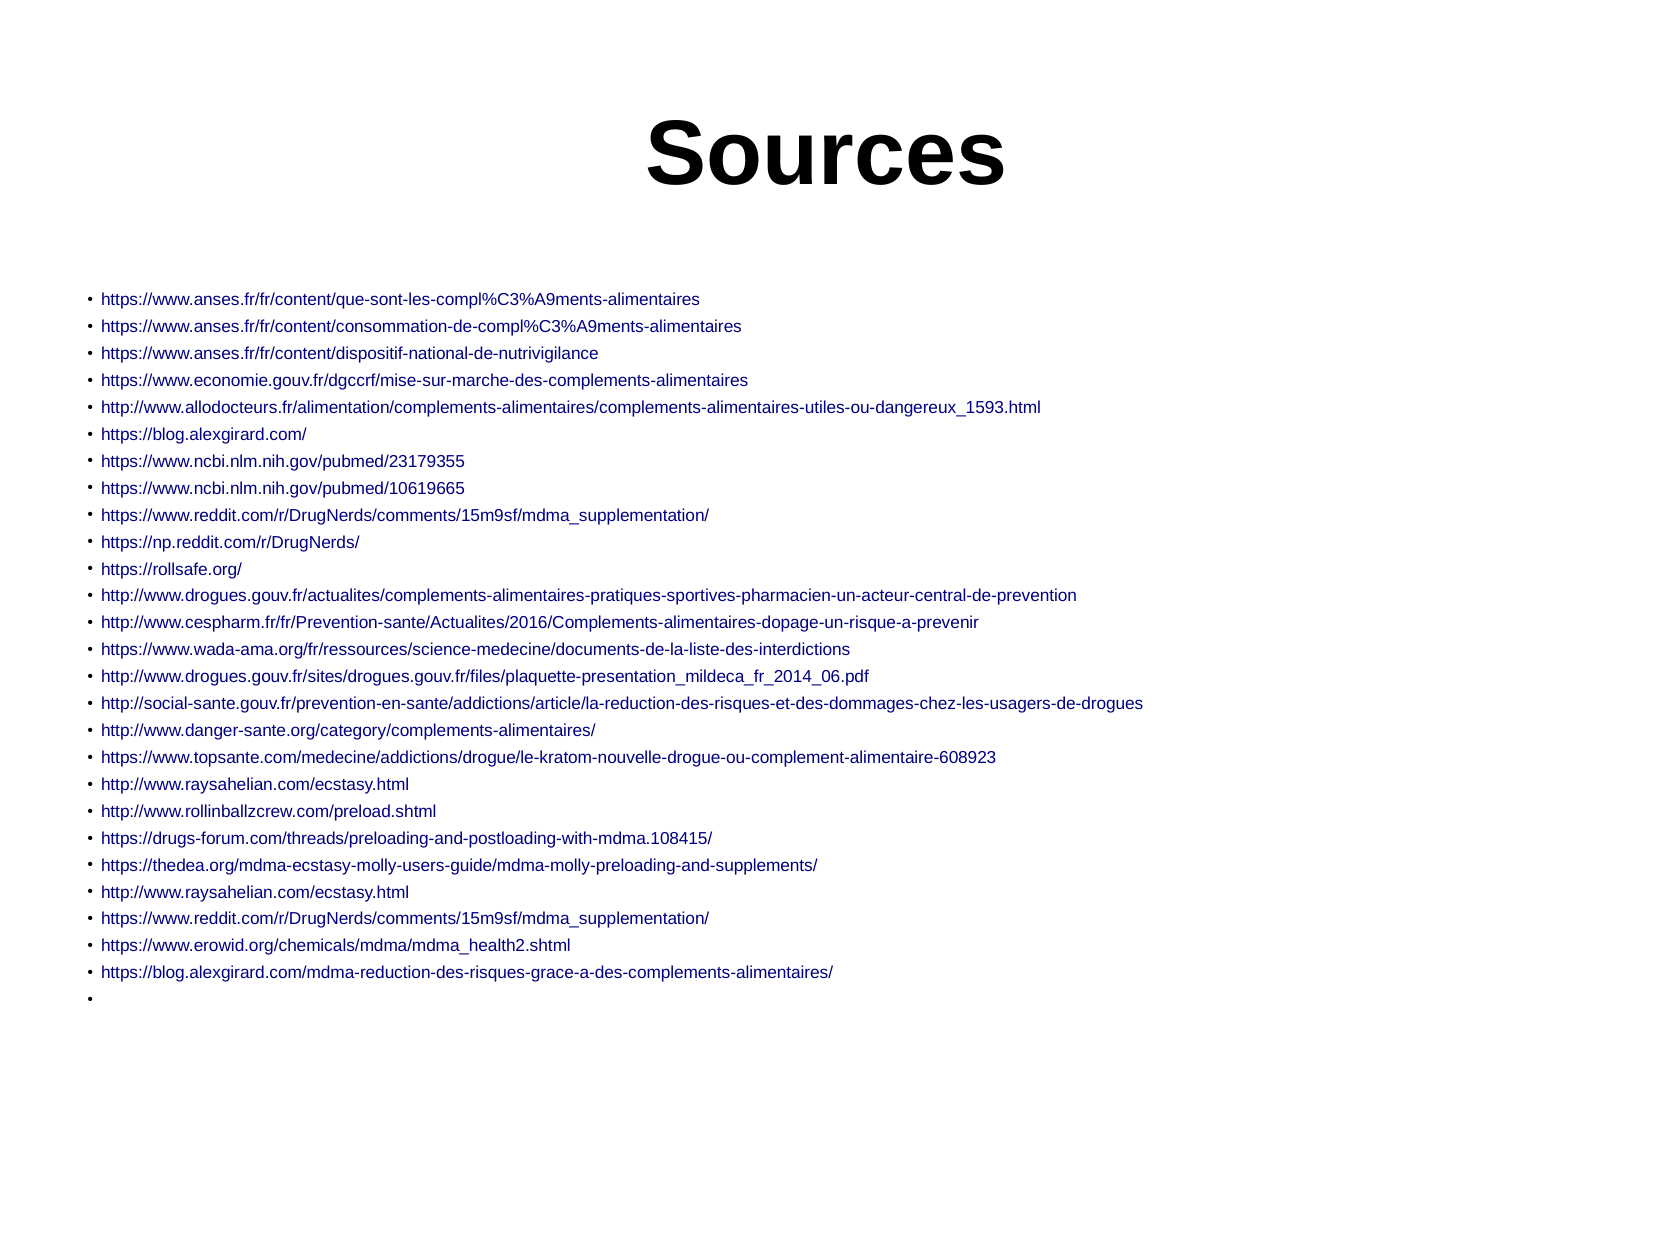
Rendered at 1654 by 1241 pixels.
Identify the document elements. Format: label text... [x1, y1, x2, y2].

list https://www.anses.fr/fr/content/que-sont-les-compl%C3%A9ments-alimentaires https://www.anses.fr/fr/content/consommation-de-compl%C3%A9ments-alimentaires https://www.anses.fr/fr/content/dispositif-national-de-nutrivigilance https://www.economie.gouv.fr/dgccrf/mise-sur-marche-des-complements-alimentaires http://www.allodocteurs.fr/alimentation/complements-alimentaires/complements-alimentaires-utiles-ou-dangereux_1593.html https://blog.alexgirard.com/ https://www.ncbi.nlm.nih.gov/pubmed/23179355 https://www.ncbi.nlm.nih.gov/pubmed/10619665 https://www.reddit.com/r/DrugNerds/comments/15m9sf/mdma_supplementation/ https://np.reddit.com/r/DrugNerds/ https://rollsafe.org/ http://www.drogues.gouv.fr/actualites/complements-alimentaires-pratiques-sportives-pharmacien-un-acteur-central-de-prevention http://www.cespharm.fr/fr/Prevention-sante/Actualites/2016/Complements-alimentaires-dopage-un-risque-a-prevenir https://www.wada-ama.org/fr/ressources/science-medecine/documents-de-la-liste-des-interdictions http://www.drogues.gouv.fr/sites/drogues.gouv.fr/files/plaquette-presentation_mildeca_fr_2014_06.pdf http://social-sante.gouv.fr/prevention-en-sante/addictions/article/la-reduction-des-risques-et-des-dommages-chez-les-usagers-de-drogues http://www.danger-sante.org/category/complements-alimentaires/ https://www.topsante.com/medecine/addictions/drogue/le-kratom-nouvelle-drogue-ou-complement-alimentaire-608923 http://www.raysahelian.com/ecstasy.html http://www.rollinballzcrew.com/preload.shtml https://drugs-forum.com/threads/preloading-and-postloading-with-mdma.108415/ https://thedea.org/mdma-ecstasy-molly-users-guide/mdma-molly-preloading-and-supplements/ http://www.raysahelian.com/ecstasy.html https://www.reddit.com/r/DrugNerds/comments/15m9sf/mdma_supplementation/ https://www.erowid.org/chemicals/mdma/mdma_health2.shtml https://blog.alexgirard.com/mdma-reduction-des-risques-grace-a-des-complements-alimentaires/ [82, 290, 1571, 1010]
title Sources [82, 49, 1571, 257]
